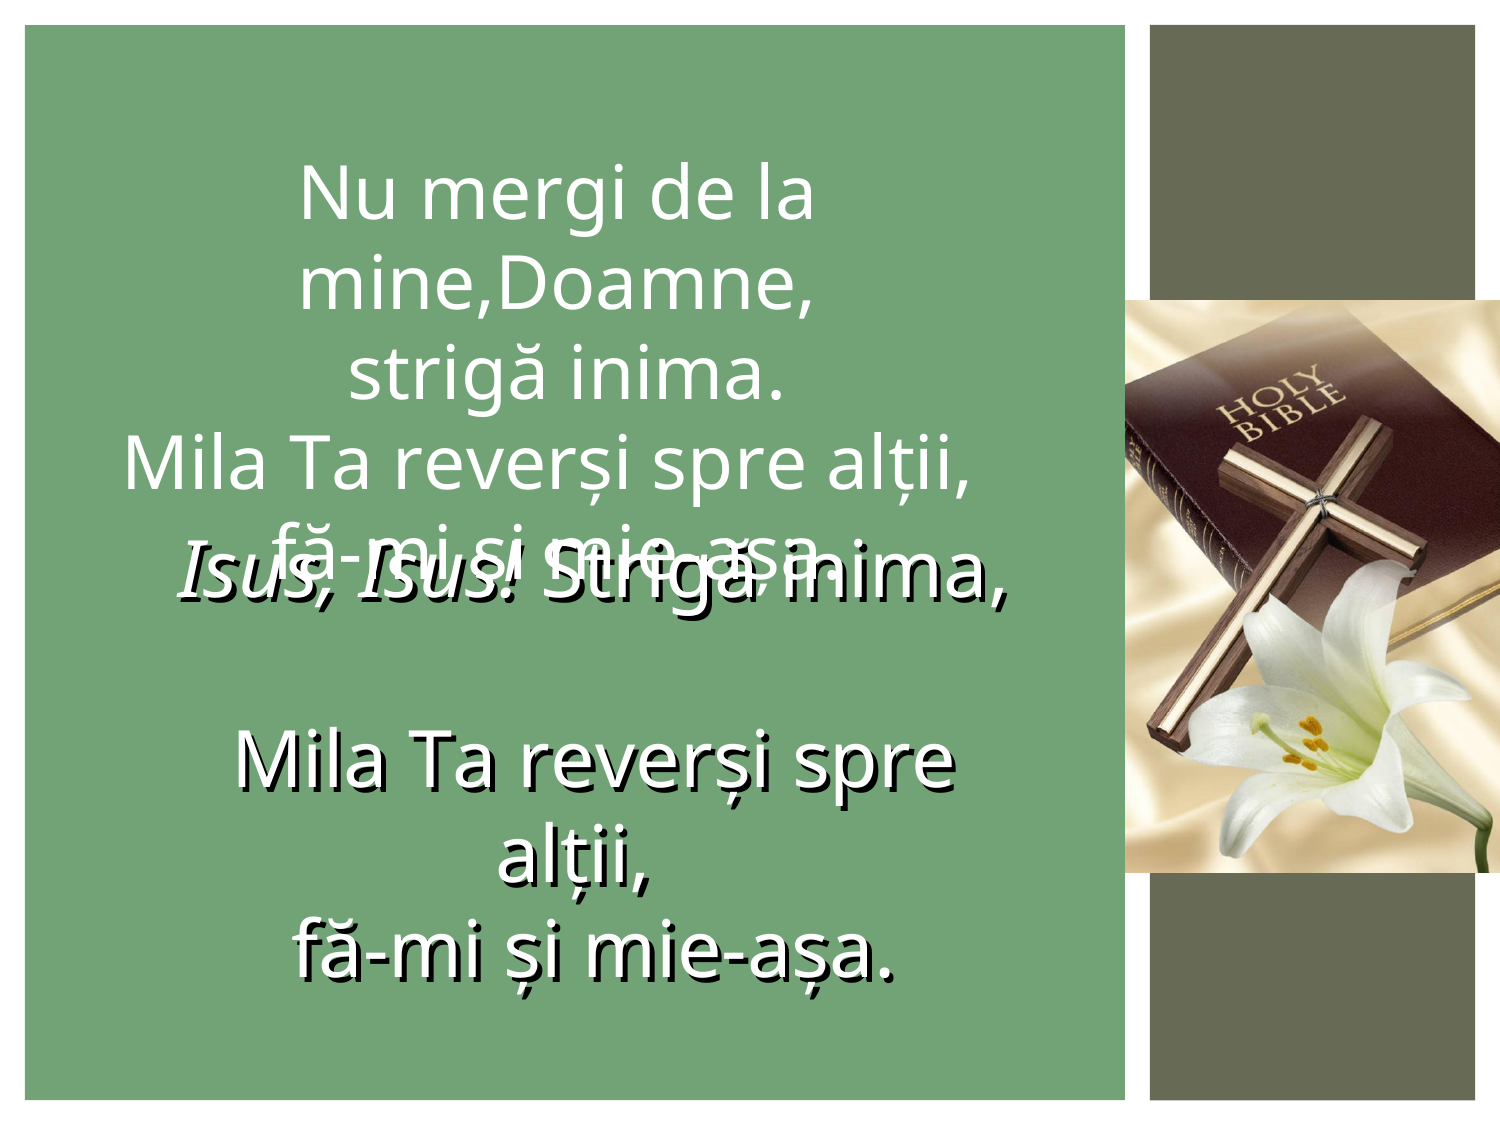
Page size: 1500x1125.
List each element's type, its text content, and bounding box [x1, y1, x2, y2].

text_box Nu mergi de la mine,Doamne, strigă inima. Mila Ta reverşi spre alţii, fă‑mi şi mie‑aşa. [38, 137, 1077, 603]
picture [1125, 299, 1500, 873]
text_box Isus, Isus! Strigă inima, Mila Ta reverşi spre alţii, fă‑mi şi mie‑aşa. [162, 603, 1025, 925]
